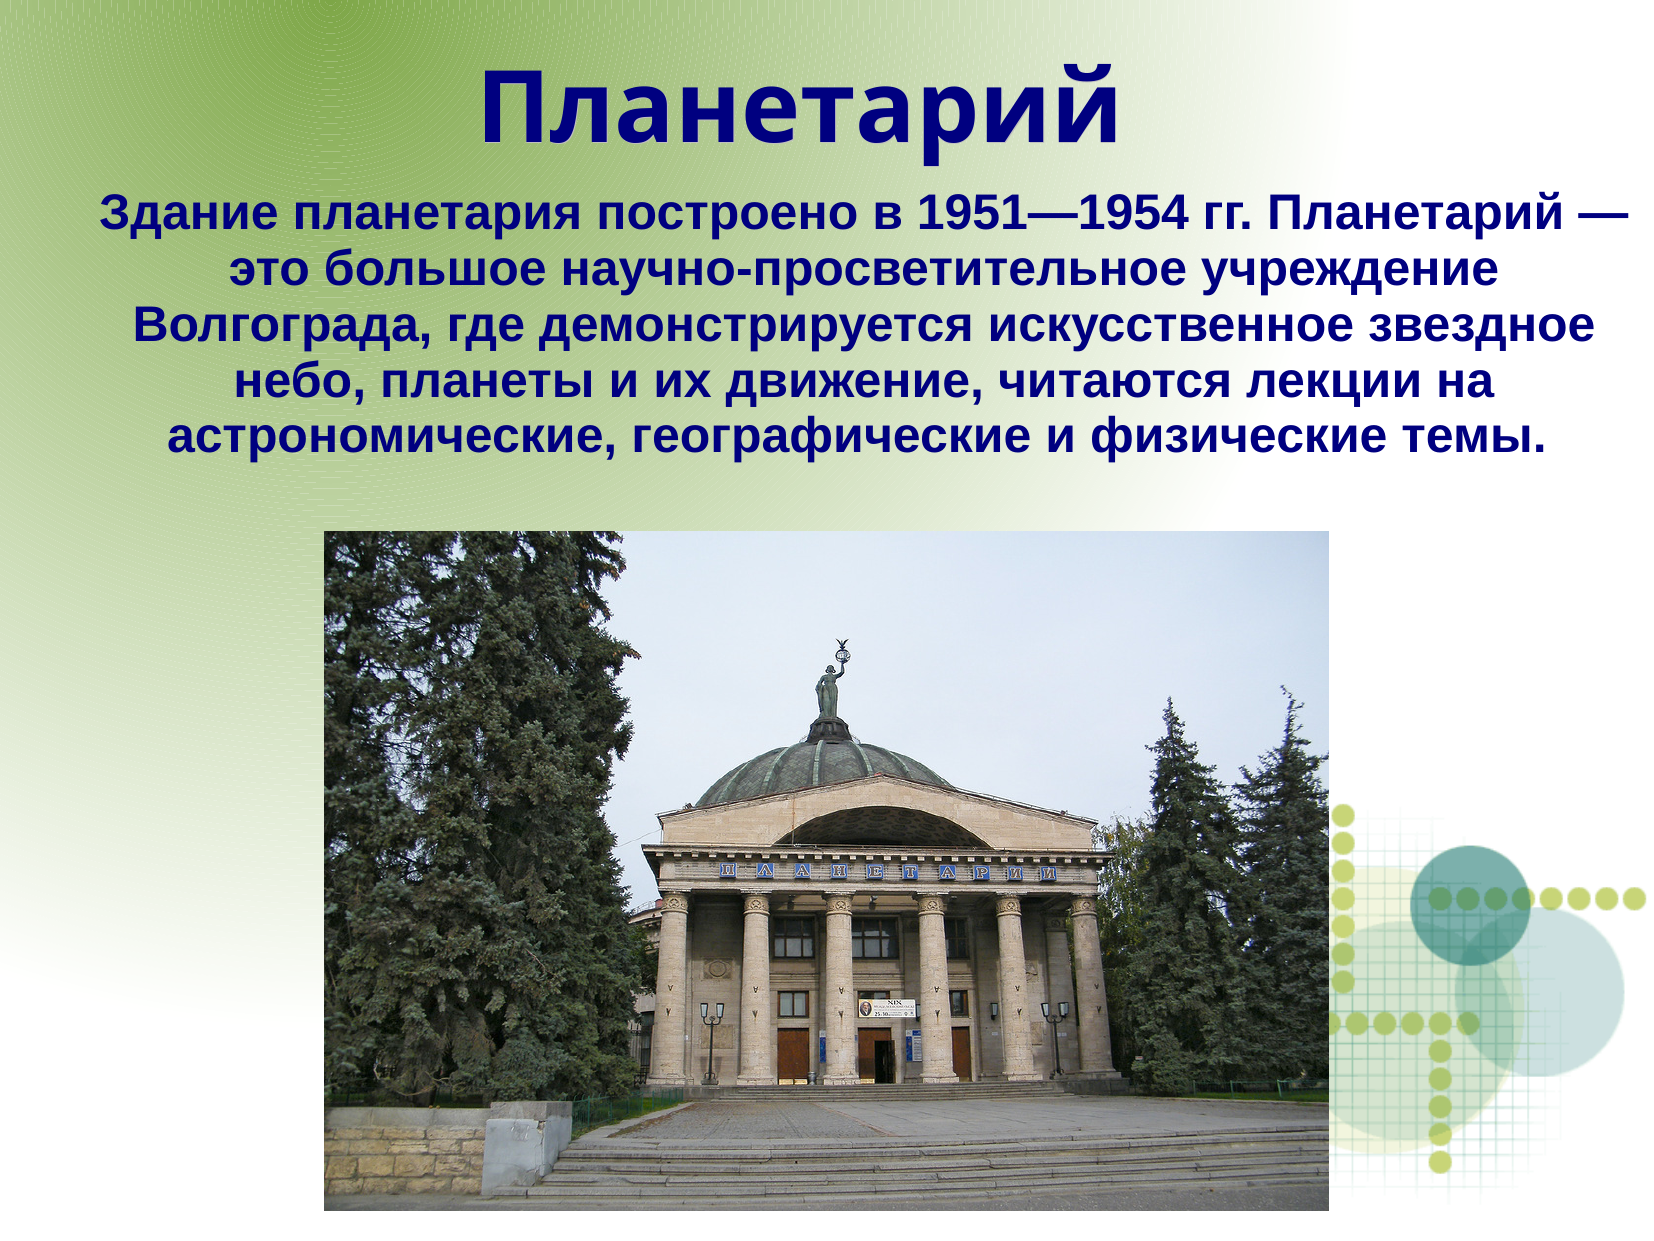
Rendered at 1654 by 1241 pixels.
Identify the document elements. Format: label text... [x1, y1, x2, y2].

title Планетарий [93, 0, 1506, 177]
text_box Здание планетария построено в 1951—1954 гг. Планетарий — это большое научно-просветительное учреждение Волгограда, где демонстрируется искусственное звездное небо, планеты и их движение, читаются лекции на астрономические, географические и физические темы. [74, 177, 1654, 886]
picture [324, 531, 1654, 1211]
